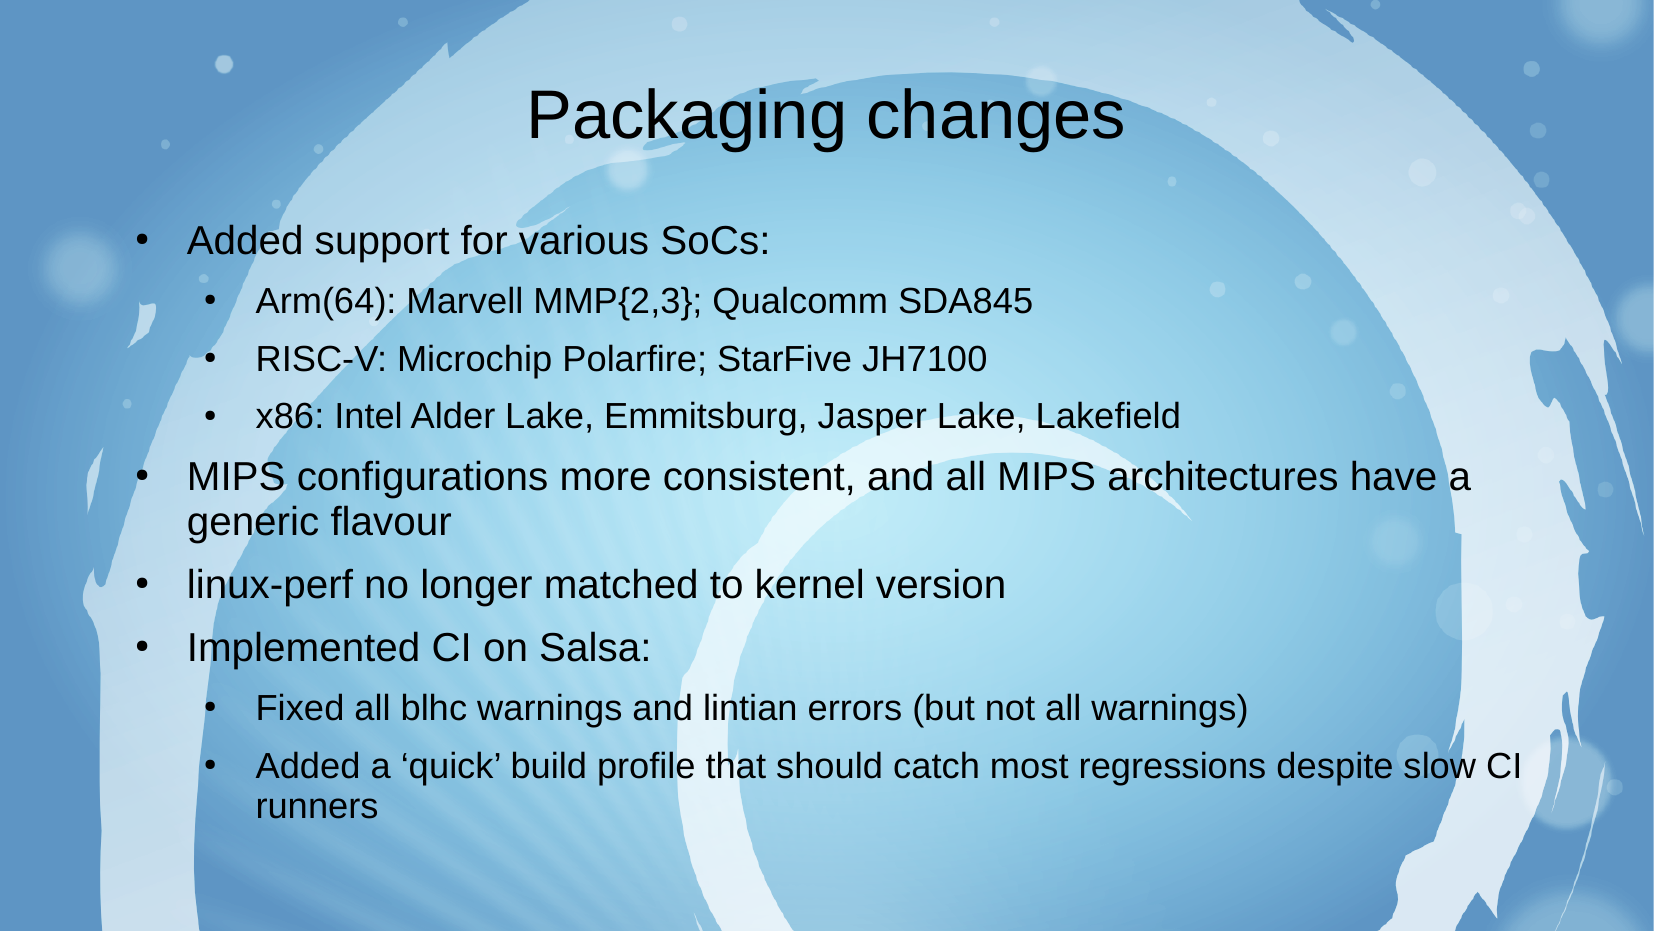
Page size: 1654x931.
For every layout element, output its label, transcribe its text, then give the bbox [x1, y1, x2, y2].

list Added support for various SoCs: Arm(64): Marvell MMP{2,3}; Qualcomm SDA845 RISC-V: Microchip Polarfire; StarFive JH7100 x86: Intel Alder Lake, Emmitsburg, Jasper Lake, Lakefield MIPS configurations more consistent, and all MIPS architectures have a generic flavour linux-perf no longer matched to kernel version Implemented CI on Salsa: Fixed all blhc warnings and lintian errors (but not all warnings) Added a ‘quick’ build profile that should catch most regressions despite slow CI runners [118, 217, 1536, 832]
title Packaging changes [118, 37, 1536, 193]
picture [0, 0, 1654, 931]
